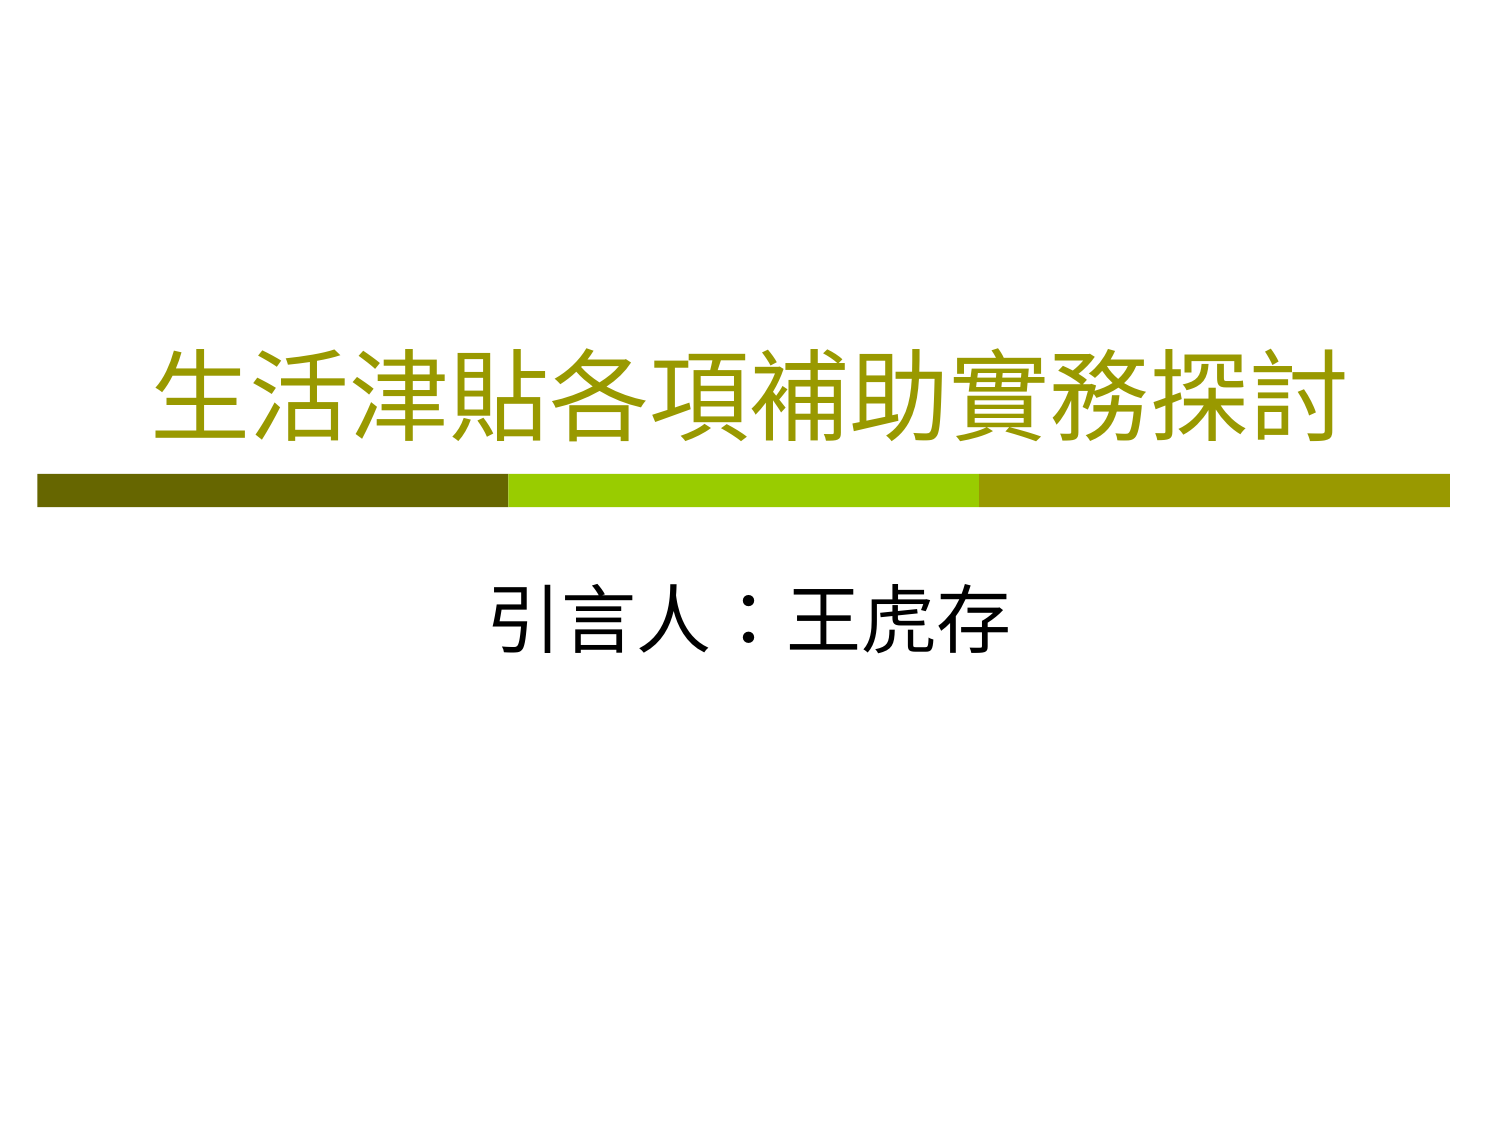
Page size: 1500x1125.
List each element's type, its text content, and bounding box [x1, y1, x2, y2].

title 生活津貼各項補助實務探討 [112, 278, 1388, 462]
subtitle 引言人：王虎存 [128, 564, 1370, 697]
